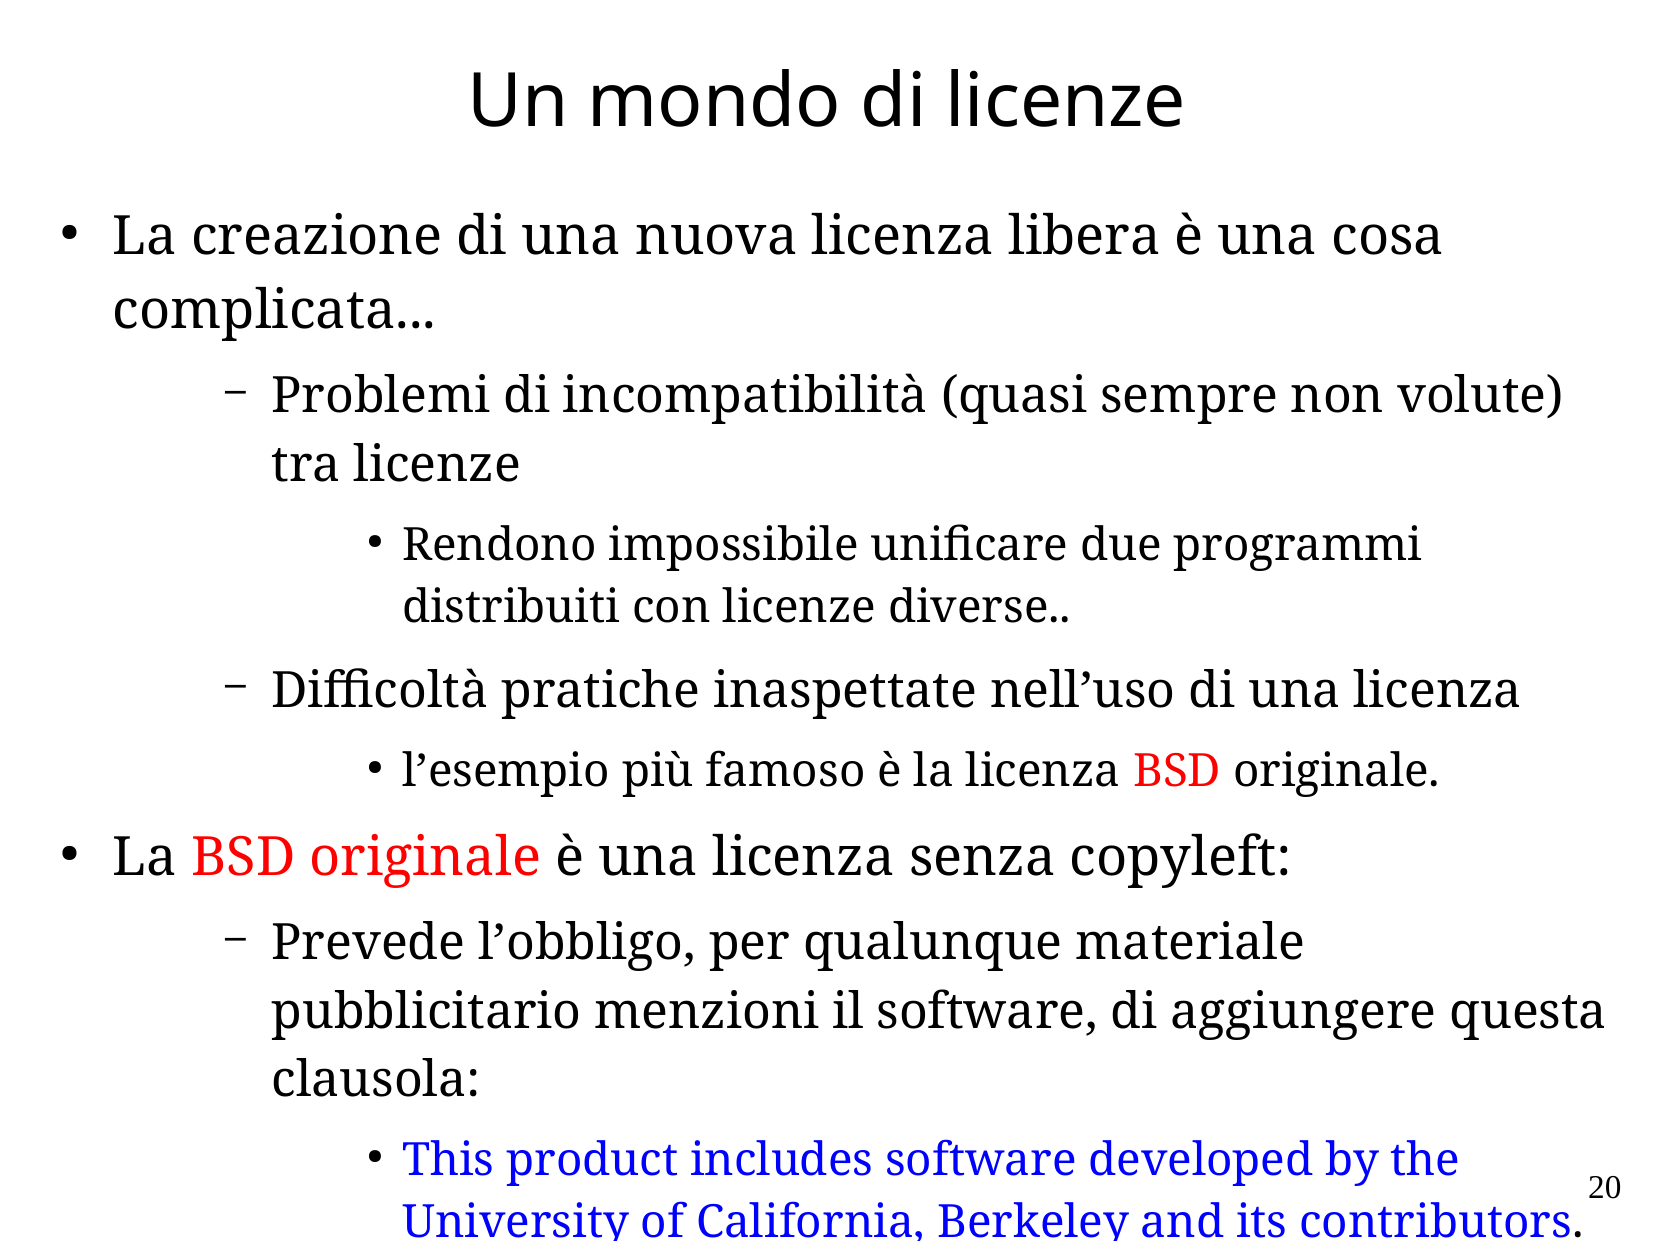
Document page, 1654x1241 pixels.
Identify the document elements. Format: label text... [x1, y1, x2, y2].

list La creazione di una nuova licenza libera è una cosa complicata... Problemi di incompatibilità (quasi sempre non volute) tra licenze Rendono impossibile unificare due programmi distribuiti con licenze diverse.. Difficoltà pratiche inaspettate nell’uso di una licenza l’esempio più famoso è la licenza BSD originale. La BSD originale è una licenza senza copyleft: Prevede l’obbligo, per qualunque materiale pubblicitario menzioni il software, di aggiungere questa clausola: This product includes software developed by the University of California, Berkeley and its contributors. Cosa succede se 100 persone utilizzano questa licenza, modificando la clausola per inserire il proprio nome? [42, 196, 1612, 1187]
title Un mondo di licenze [37, 30, 1617, 166]
